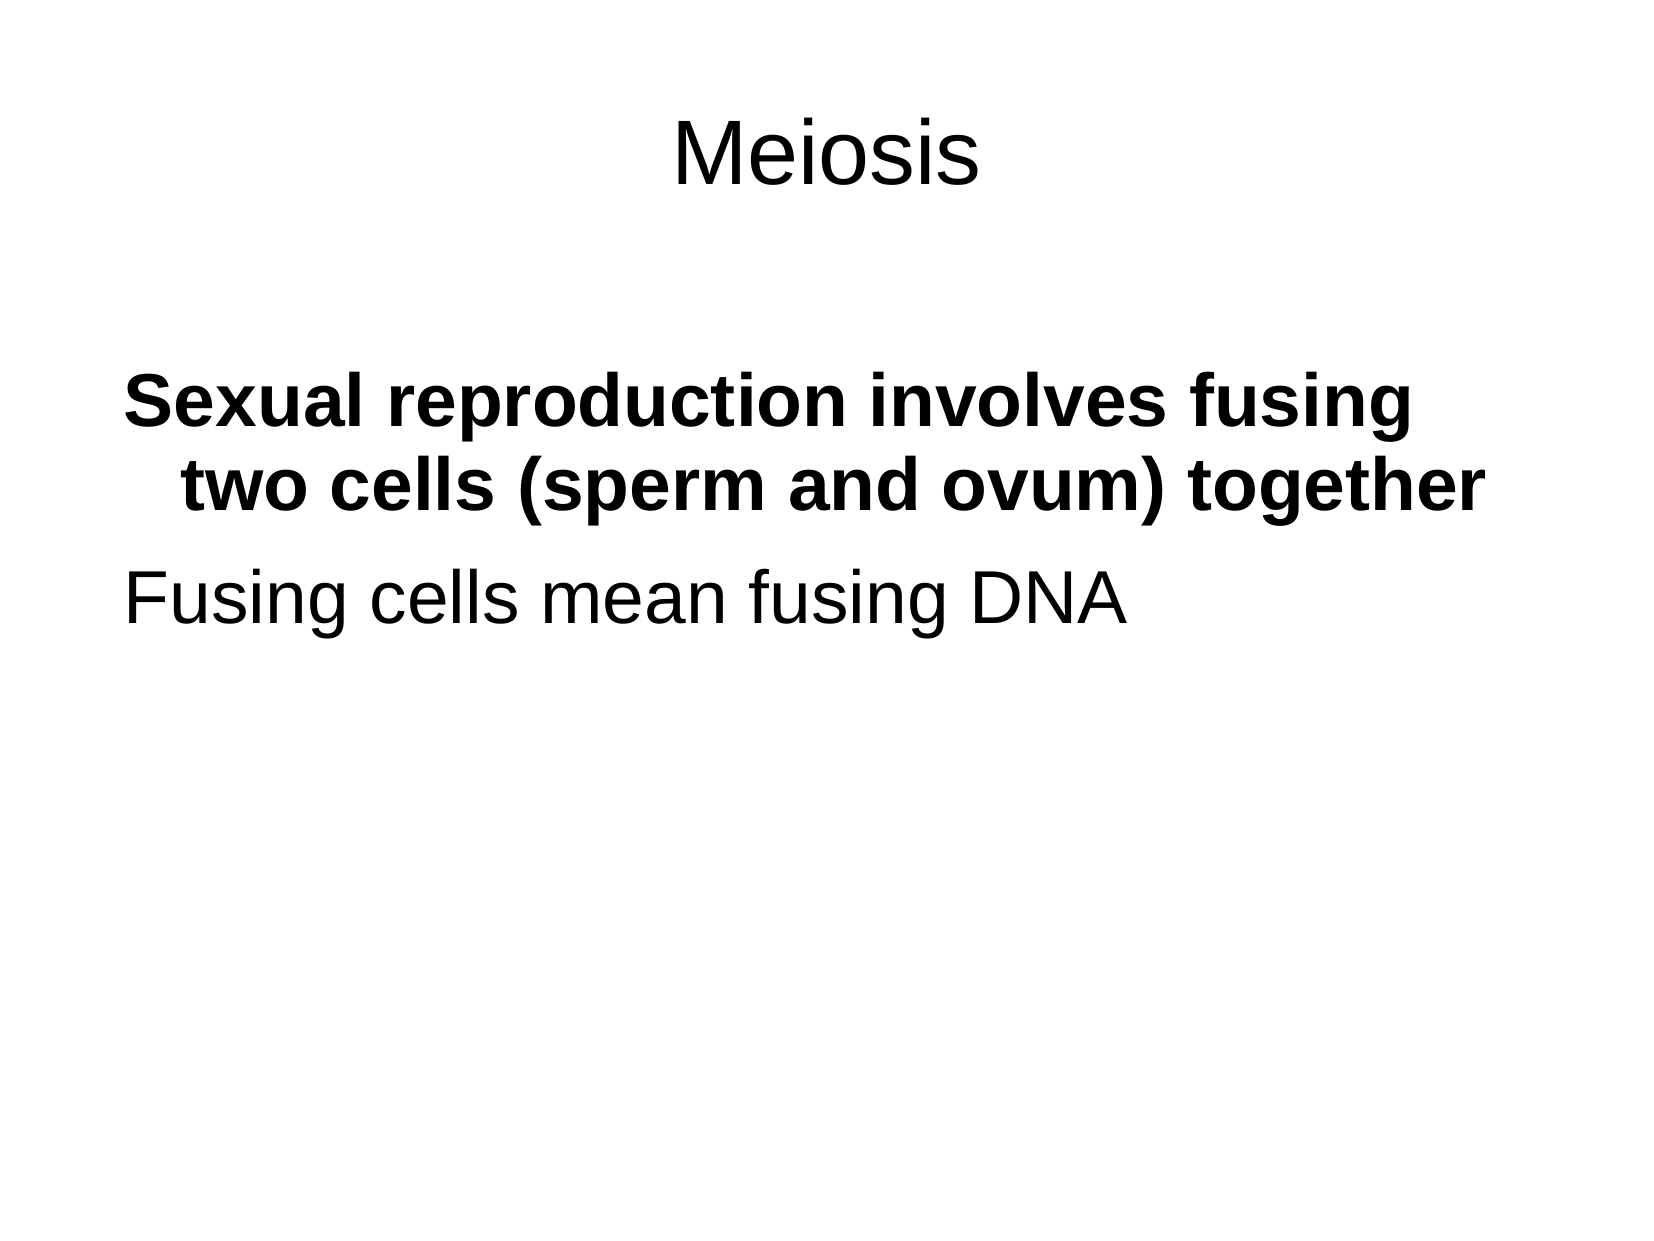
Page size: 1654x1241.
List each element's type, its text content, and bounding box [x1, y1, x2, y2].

title Meiosis [82, 49, 1571, 257]
list Sexual reproduction involves fusing two cells (sperm and ovum) together Fusing cells mean fusing DNA [124, 358, 1530, 1088]
